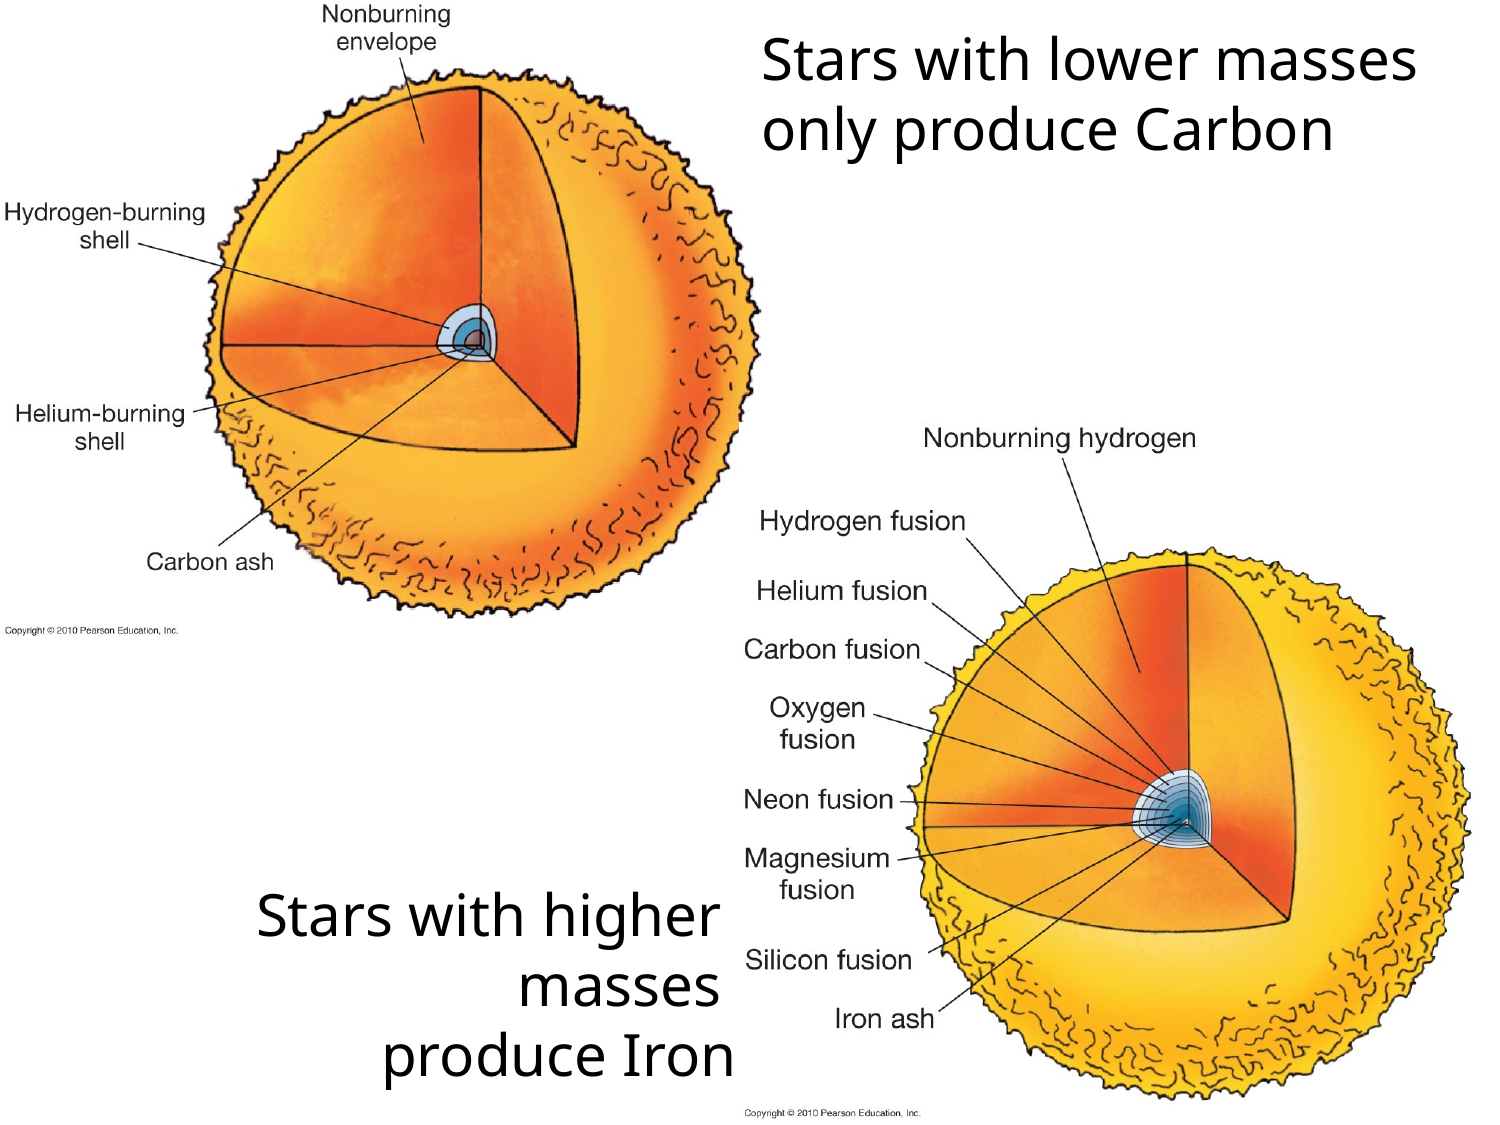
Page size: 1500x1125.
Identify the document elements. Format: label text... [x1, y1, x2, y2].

text_box Stars with higher masses produce Iron [241, 870, 752, 1096]
text_box Stars with lower masses only produce Carbon [746, 14, 1449, 170]
picture [0, 0, 1476, 1125]
